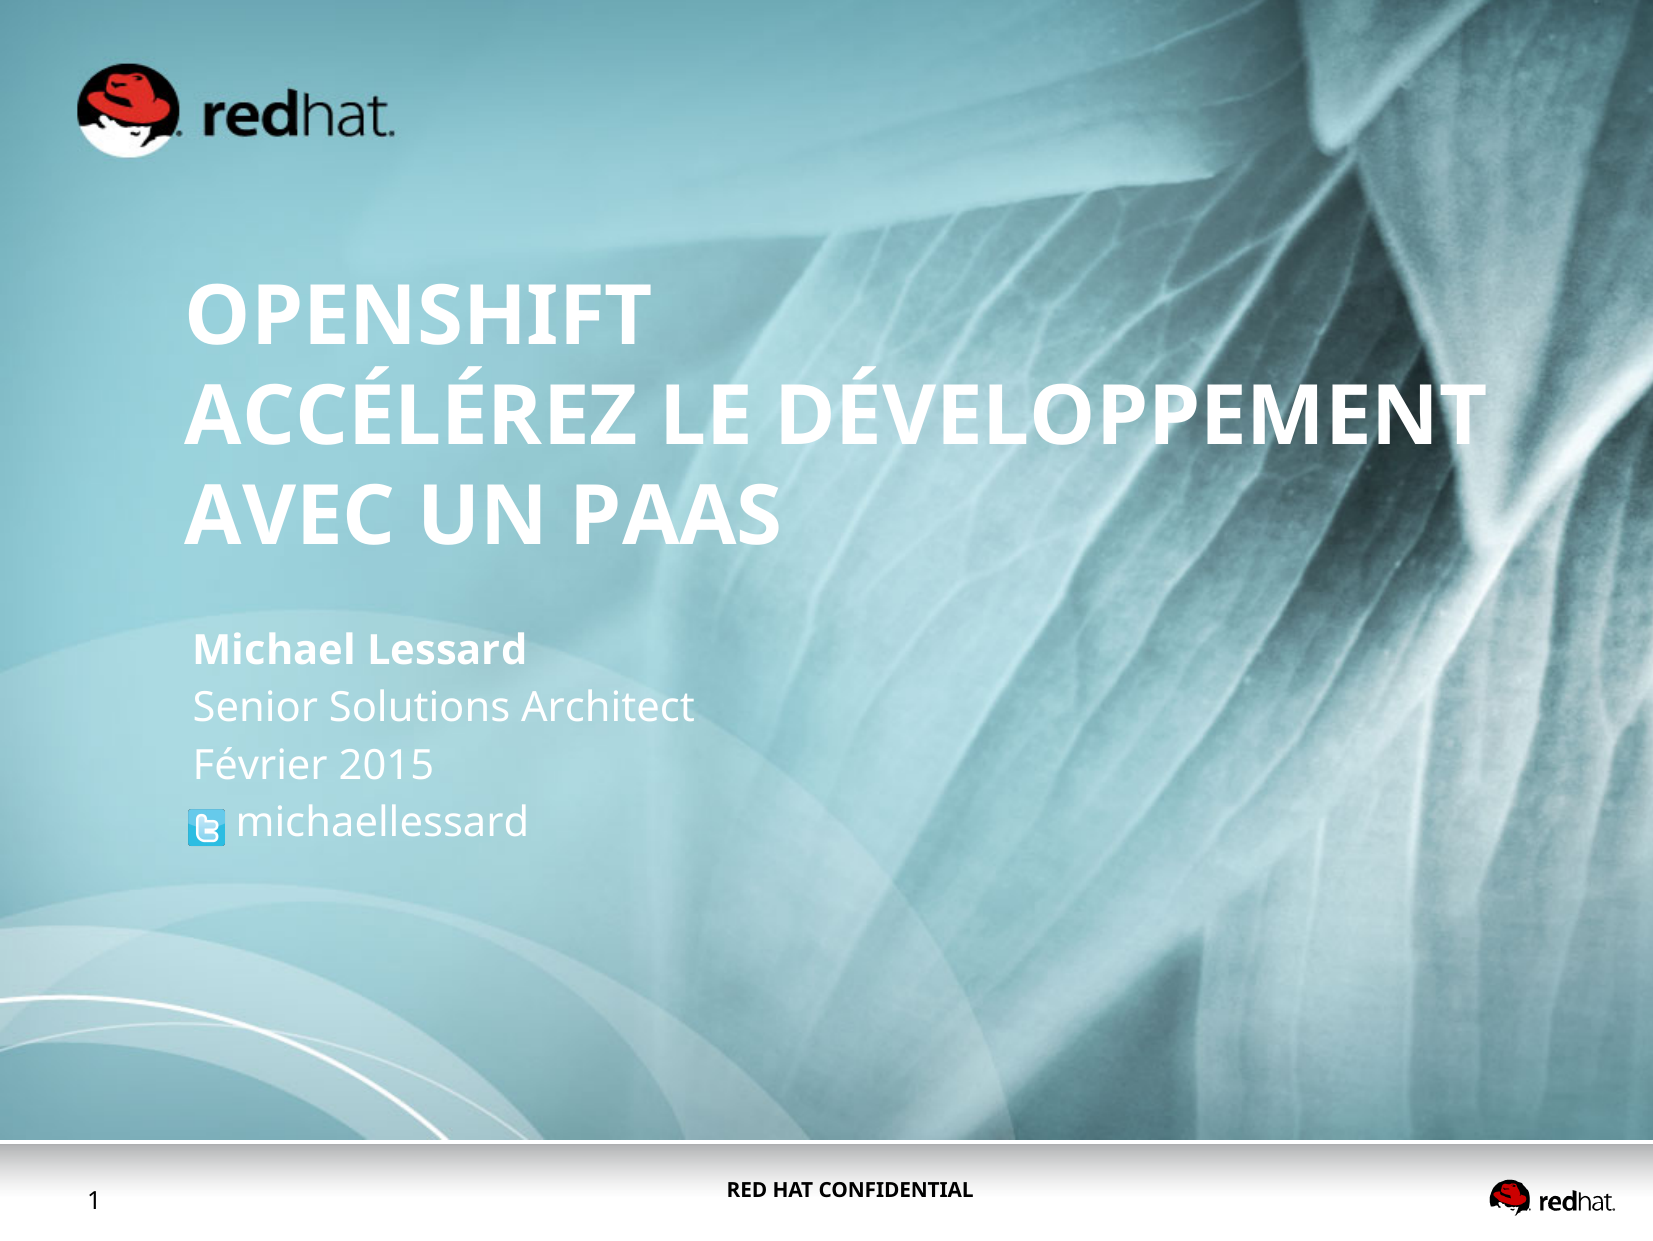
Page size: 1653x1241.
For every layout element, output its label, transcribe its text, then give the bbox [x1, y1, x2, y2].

text_box Michael Lessard Senior Solutions Architect Février 2015 michaellessard [177, 607, 1445, 893]
picture [0, 1144, 1653, 1241]
text_box OPENSHIFT ACCÉLÉREZ LE DÉVELOPPEMENT AVEC UN PAAS [170, 253, 1636, 569]
picture [0, 0, 1653, 1140]
